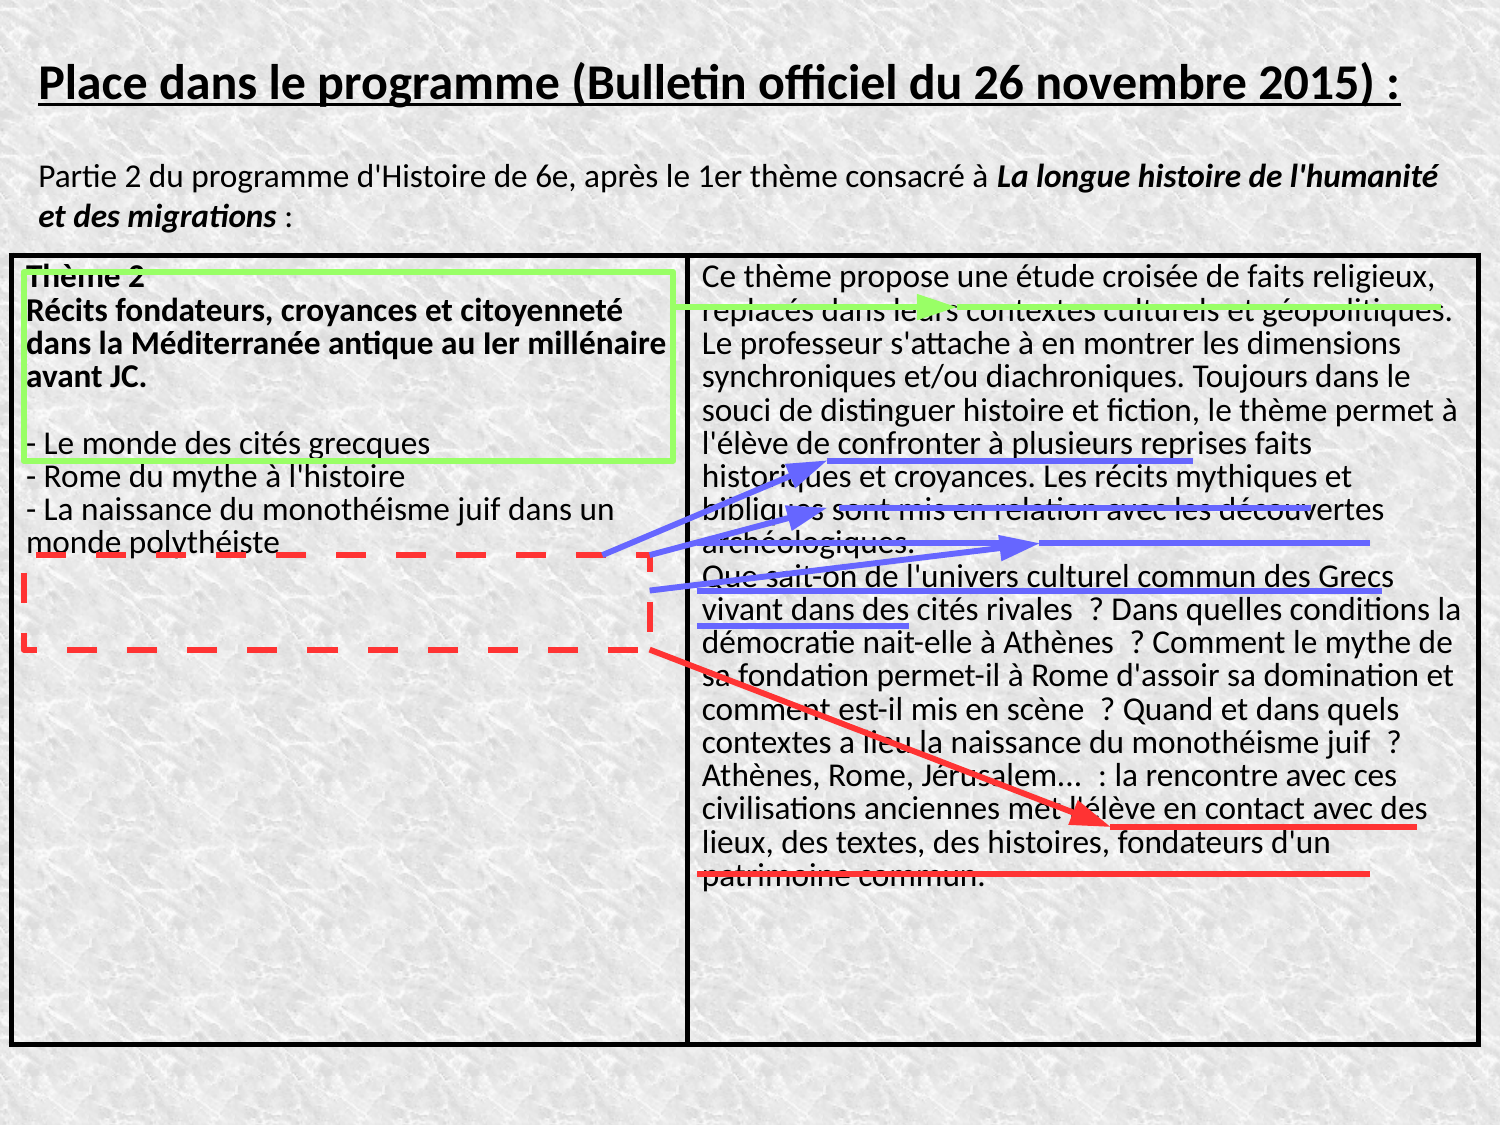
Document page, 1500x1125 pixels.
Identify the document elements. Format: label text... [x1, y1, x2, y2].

table_header Thème 2 Récits fondateurs, croyances et citoyenneté dans la Méditerranée antique au Ier millénaire avant JC. - Le monde des cités grecques - Rome du mythe à l'histoire - La naissance du monothéisme juif dans un monde polythéiste [27, 275, 670, 458]
table_header Thème 2 Récits fondateurs, croyances et citoyenneté dans la Méditerranée antique au Ier millénaire avant JC. - Le monde des cités grecques - Rome du mythe à l'histoire - La naissance du monothéisme juif dans un monde polythéiste [14, 258, 685, 1042]
table_header Ce thème propose une étude croisée de faits religieux, replacés dans leurs contextes culturels et géopolitiques. Le professeur s'attache à en montrer les dimensions synchroniques et/ou diachroniques. Toujours dans le souci de distinguer histoire et fiction, le thème permet à l'élève de confronter à plusieurs reprises faits historiques et croyances. Les récits mythiques et bibliques sont mis en relation avec les découvertes archéologiques. Que sait-on de l'univers culturel commun des Grecs vivant dans des cités rivales ? Dans quelles conditions la démocratie nait-elle à Athènes ? Comment le mythe de sa fondation permet-il à Rome d'assoir sa domination et comment est-il mis en scène ? Quand et dans quels contextes a lieu la naissance du monothéisme juif ? Athènes, Rome, Jérusalem... : la rencontre avec ces civilisations anciennes met l'élève en contact avec des lieux, des textes, des histoires, fondateurs d'un patrimoine commun. [690, 258, 1476, 1042]
text_box Place dans le programme (Bulletin officiel du 26 novembre 2015) : Partie 2 du programme d'Histoire de 6e, après le 1er thème consacré à La longue histoire de l'humanité et des migrations : [23, 41, 1465, 253]
picture [0, 0, 1500, 1125]
